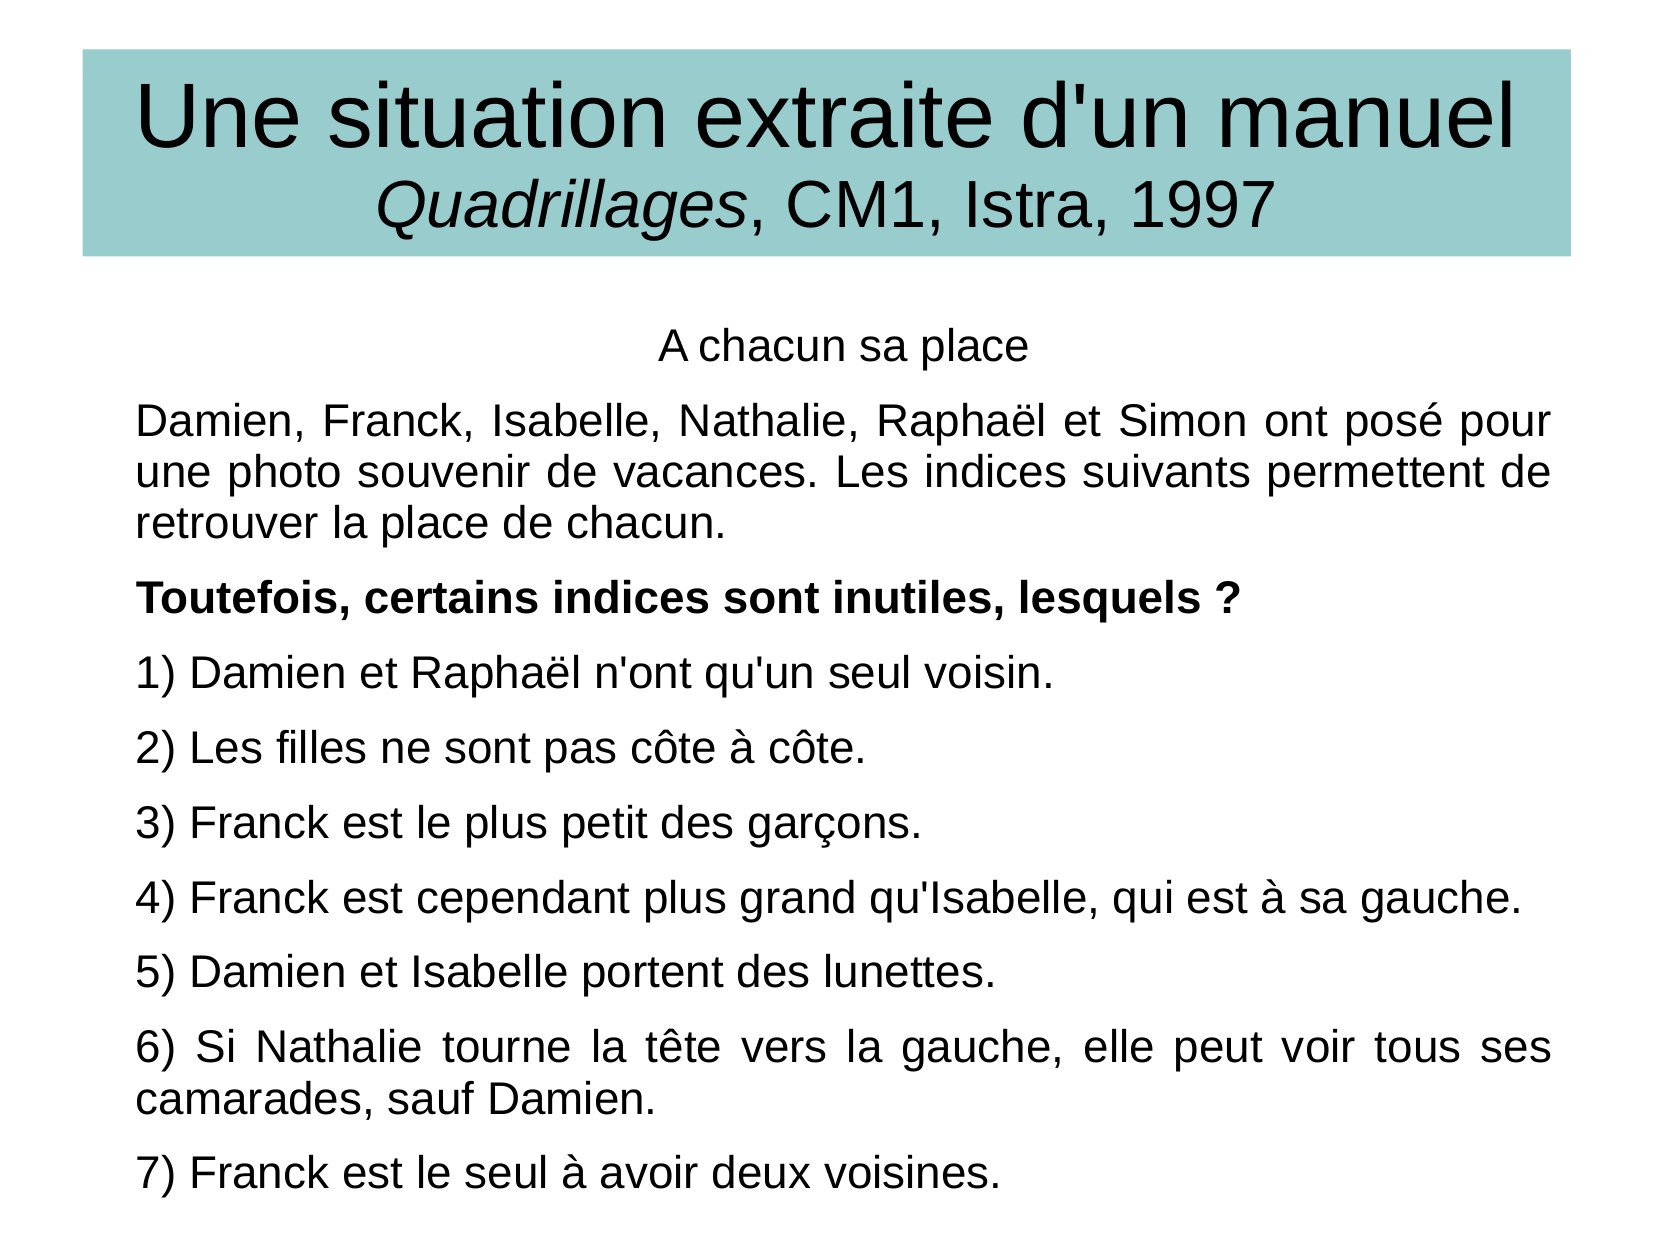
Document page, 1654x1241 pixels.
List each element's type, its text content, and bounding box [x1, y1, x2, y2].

list A chacun sa place Damien, Franck, Isabelle, Nathalie, Raphaël et Simon ont posé pour une photo souvenir de vacances. Les indices suivants permettent de retrouver la place de chacun. Toutefois, certains indices sont inutiles, lesquels ? 1) Damien et Raphaël n'ont qu'un seul voisin. 2) Les filles ne sont pas côte à côte. 3) Franck est le plus petit des garçons. 4) Franck est cependant plus grand qu'Isabelle, qui est à sa gauche. 5) Damien et Isabelle portent des lunettes. 6) Si Nathalie tourne la tête vers la gauche, elle peut voir tous ses camarades, sauf Damien. 7) Franck est le seul à avoir deux voisines. [64, 319, 1554, 1197]
title Une situation extraite d'un manuel Quadrillages, CM1, Istra, 1997 [82, 49, 1571, 257]
